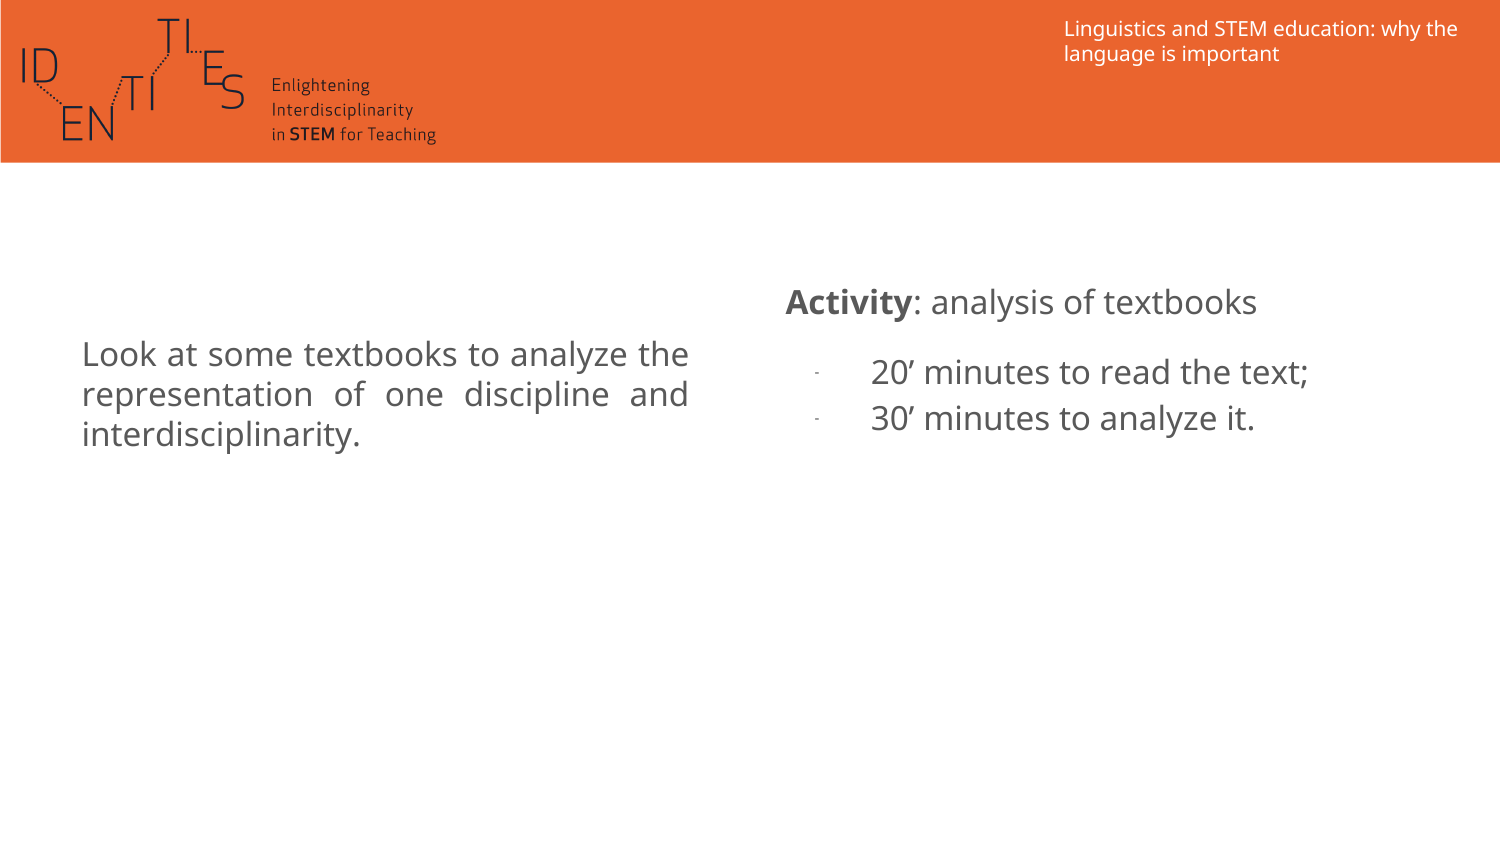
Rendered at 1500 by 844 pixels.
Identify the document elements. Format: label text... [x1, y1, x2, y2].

list Activity: analysis of textbooks 20’ minutes to read the text; 30’ minutes to analyze it. [761, 267, 1426, 754]
text_box Linguistics and STEM education: why the language is important [1048, 7, 1500, 155]
list Look at some textbooks to analyze the representation of one discipline and interdisciplinarity. [66, 325, 730, 547]
picture [22, 15, 436, 148]
text_box [0, 0, 1500, 163]
